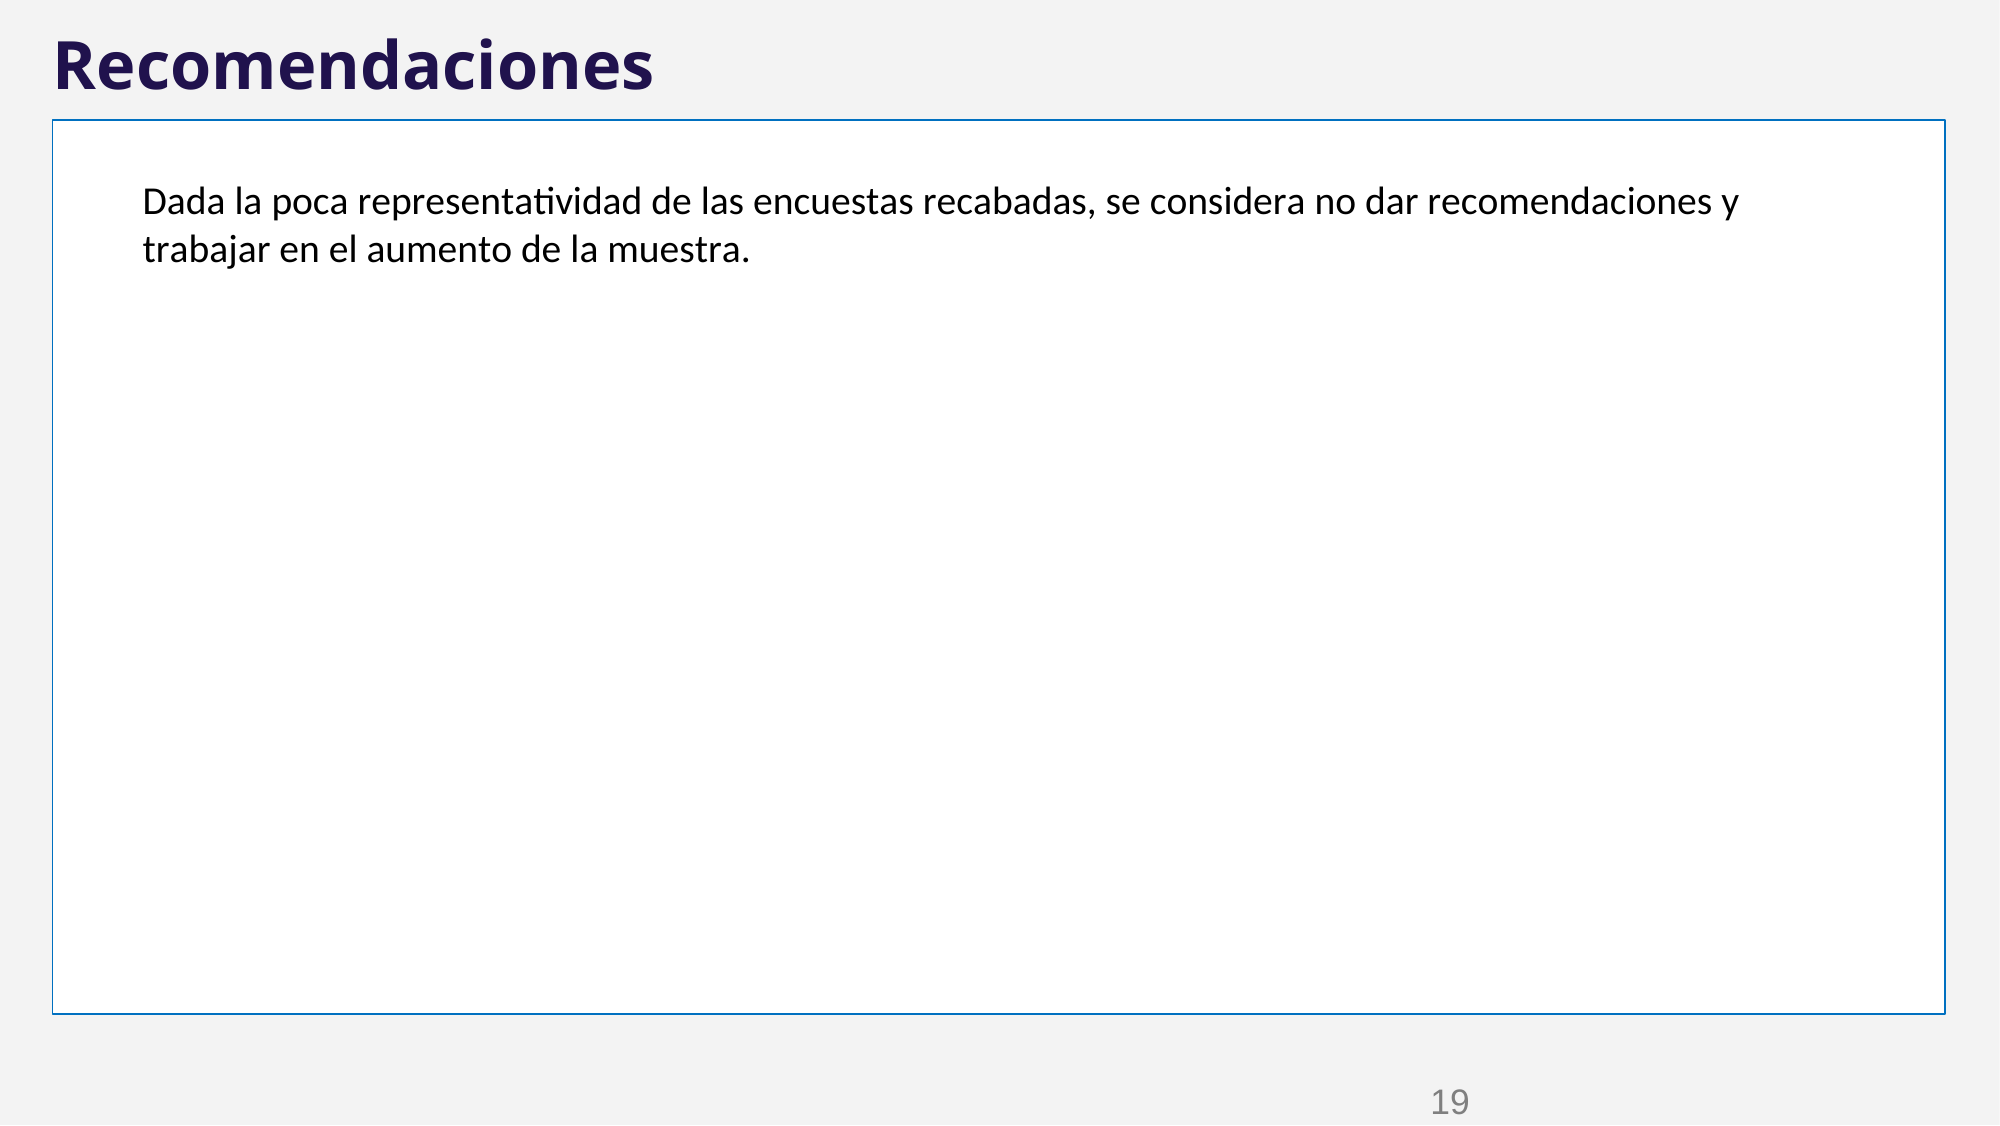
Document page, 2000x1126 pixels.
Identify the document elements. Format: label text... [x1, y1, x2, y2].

text_box Recomendaciones [52, 0, 1945, 119]
text_box Dada la poca representatividad de las encuestas recabadas, se considera no dar recomendaciones y trabajar en el aumento de la muestra. [52, 120, 1945, 1014]
text_box <número> [1412, 1069, 1880, 1126]
